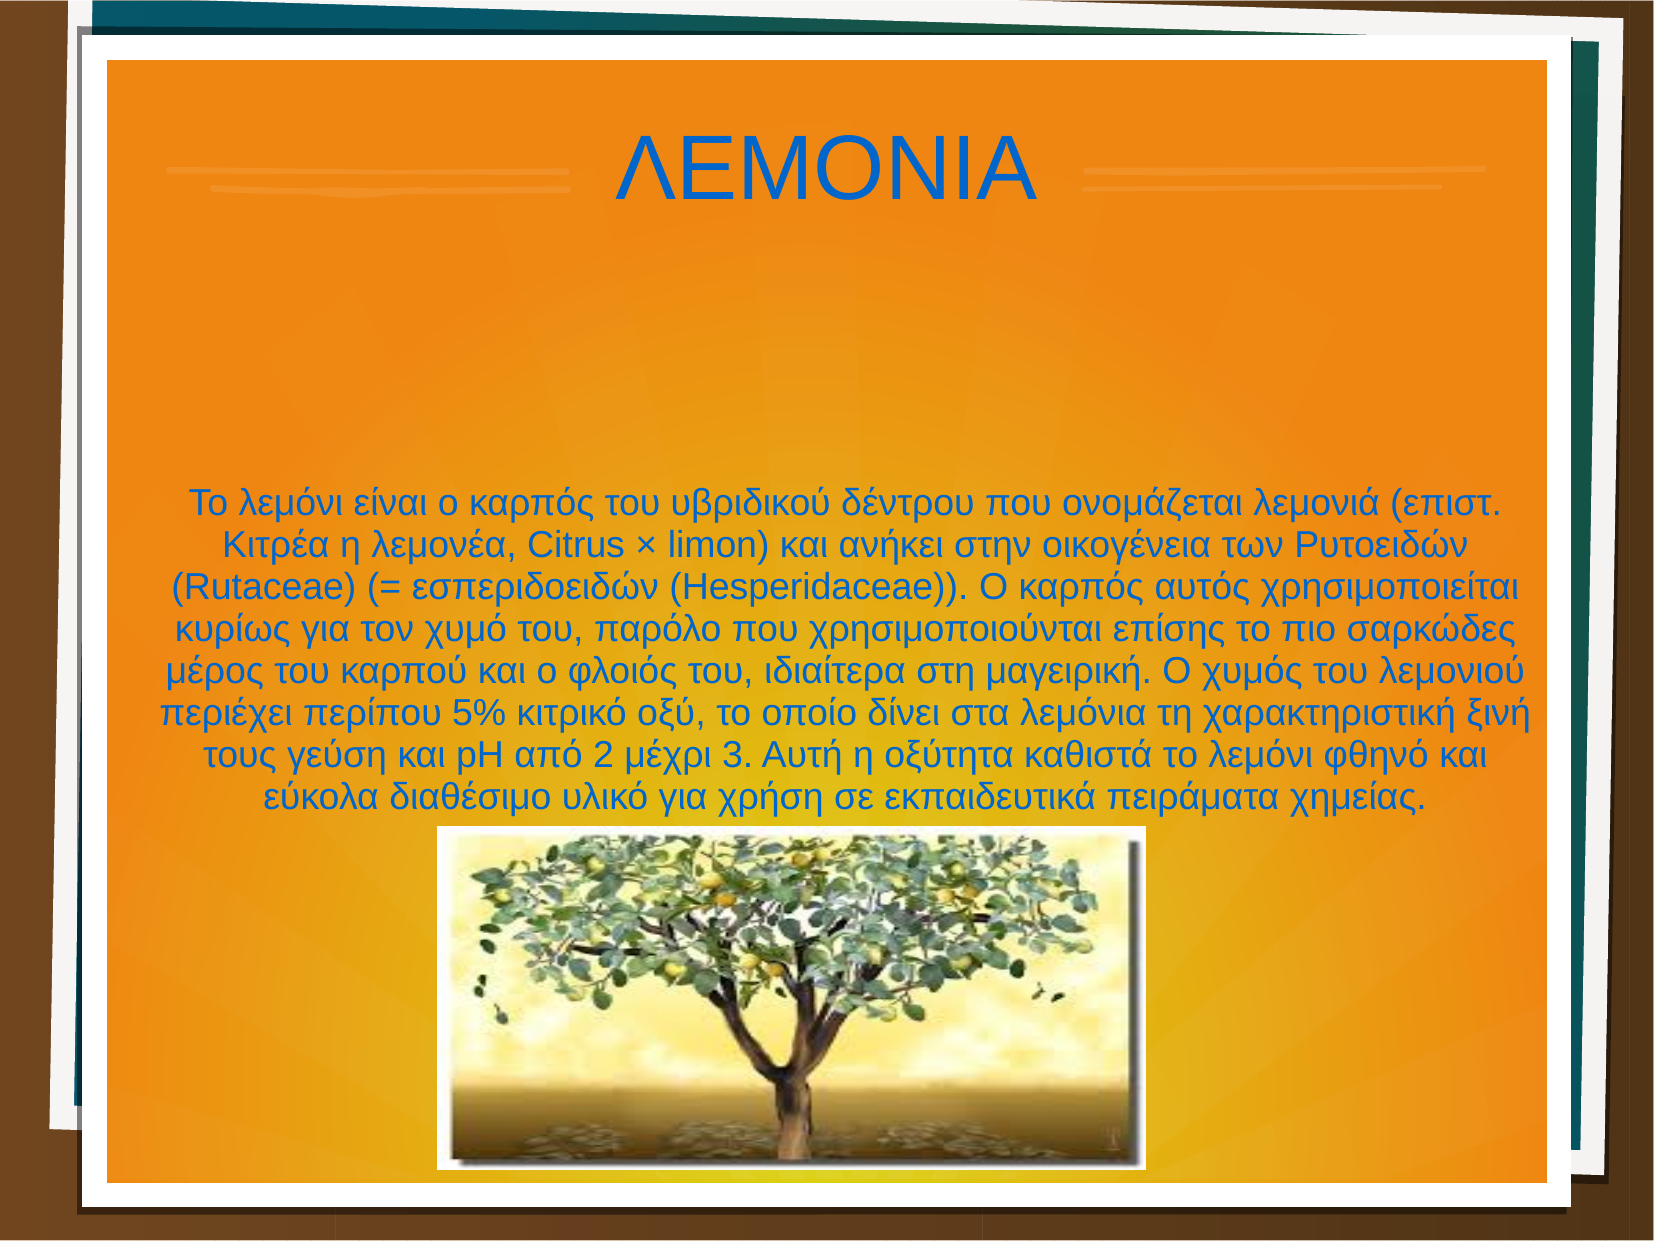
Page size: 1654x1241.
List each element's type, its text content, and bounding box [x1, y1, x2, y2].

subtitle Το λεμόνι είναι ο καρπός του υβριδικού δέντρου που ονομάζεται λεμονιά (επιστ. Κιτρέα η λεμονέα, Citrus × limon) και ανήκει στην οικογένεια των Ρυτοειδών (Rutaceae) (= εσπεριδοειδών (Hesperidaceae)). Ο καρπός αυτός χρησιμοποιείται κυρίως για τον χυμό του, παρόλο που χρησιμοποιούνται επίσης το πιο σαρκώδες μέρος του καρπού και ο φλοιός του, ιδιαίτερα στη μαγειρική. Ο χυμός του λεμονιού περιέχει περίπου 5% κιτρικό οξύ, το οποίο δίνει στα λεμόνια τη χαρακτηριστική ξινή τους γεύση και pH από 2 μέχρι 3. Αυτή η οξύτητα καθιστά το λεμόνι φθηνό και εύκολα διαθέσιμο υλικό για χρήση σε εκπαιδευτικά πειράματα χημείας. [153, 290, 1538, 1010]
picture [437, 826, 1146, 1170]
title ΛΕΜΟΝΙΑ [566, 78, 1087, 257]
